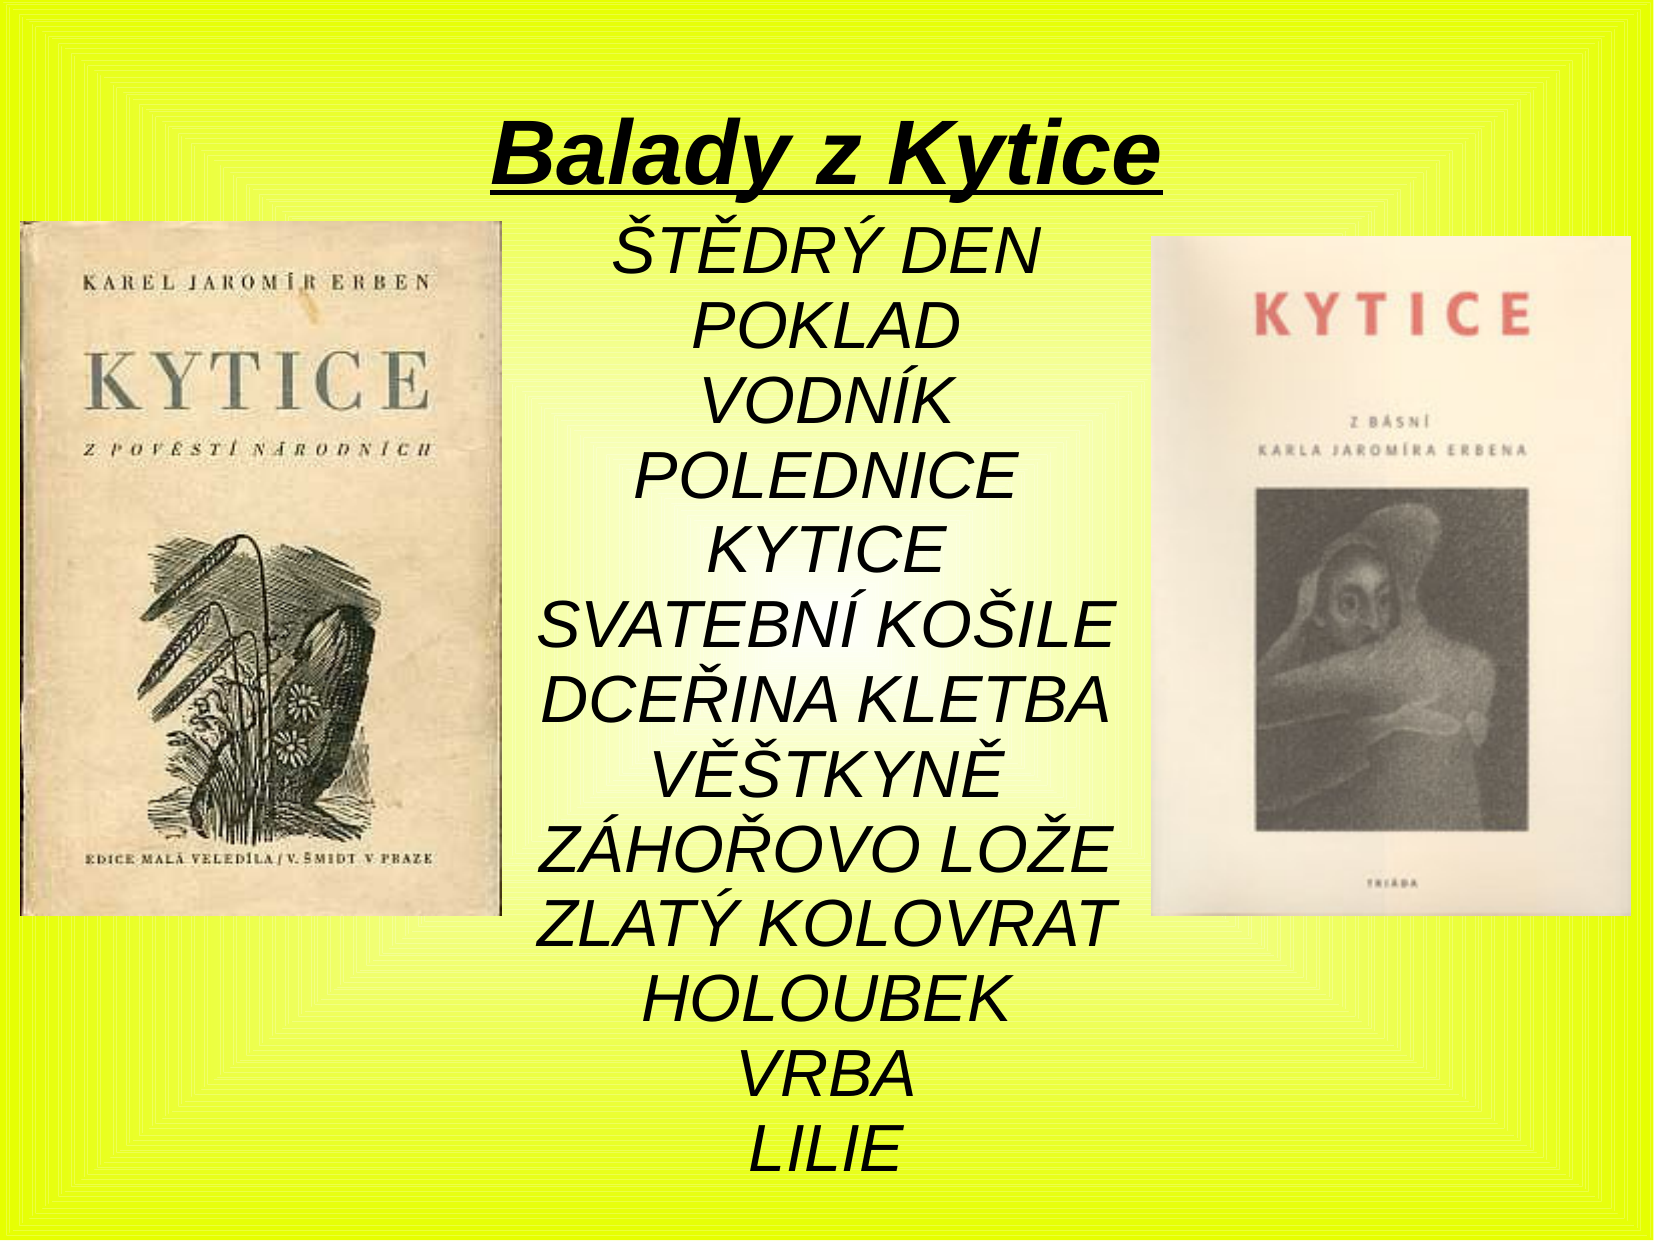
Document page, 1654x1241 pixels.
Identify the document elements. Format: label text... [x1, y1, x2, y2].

title Balady z Kytice [82, 49, 1571, 213]
picture [20, 221, 502, 916]
subtitle ŠTĚDRÝ DEN POKLAD VODNÍK POLEDNICE KYTICE SVATEBNÍ KOŠILE DCEŘINA KLETBA VĚŠTKYNĚ ZÁHOŘOVO LOŽE ZLATÝ KOLOVRAT HOLOUBEK VRBA LILIE [82, 213, 1571, 1186]
picture [1151, 236, 1631, 916]
